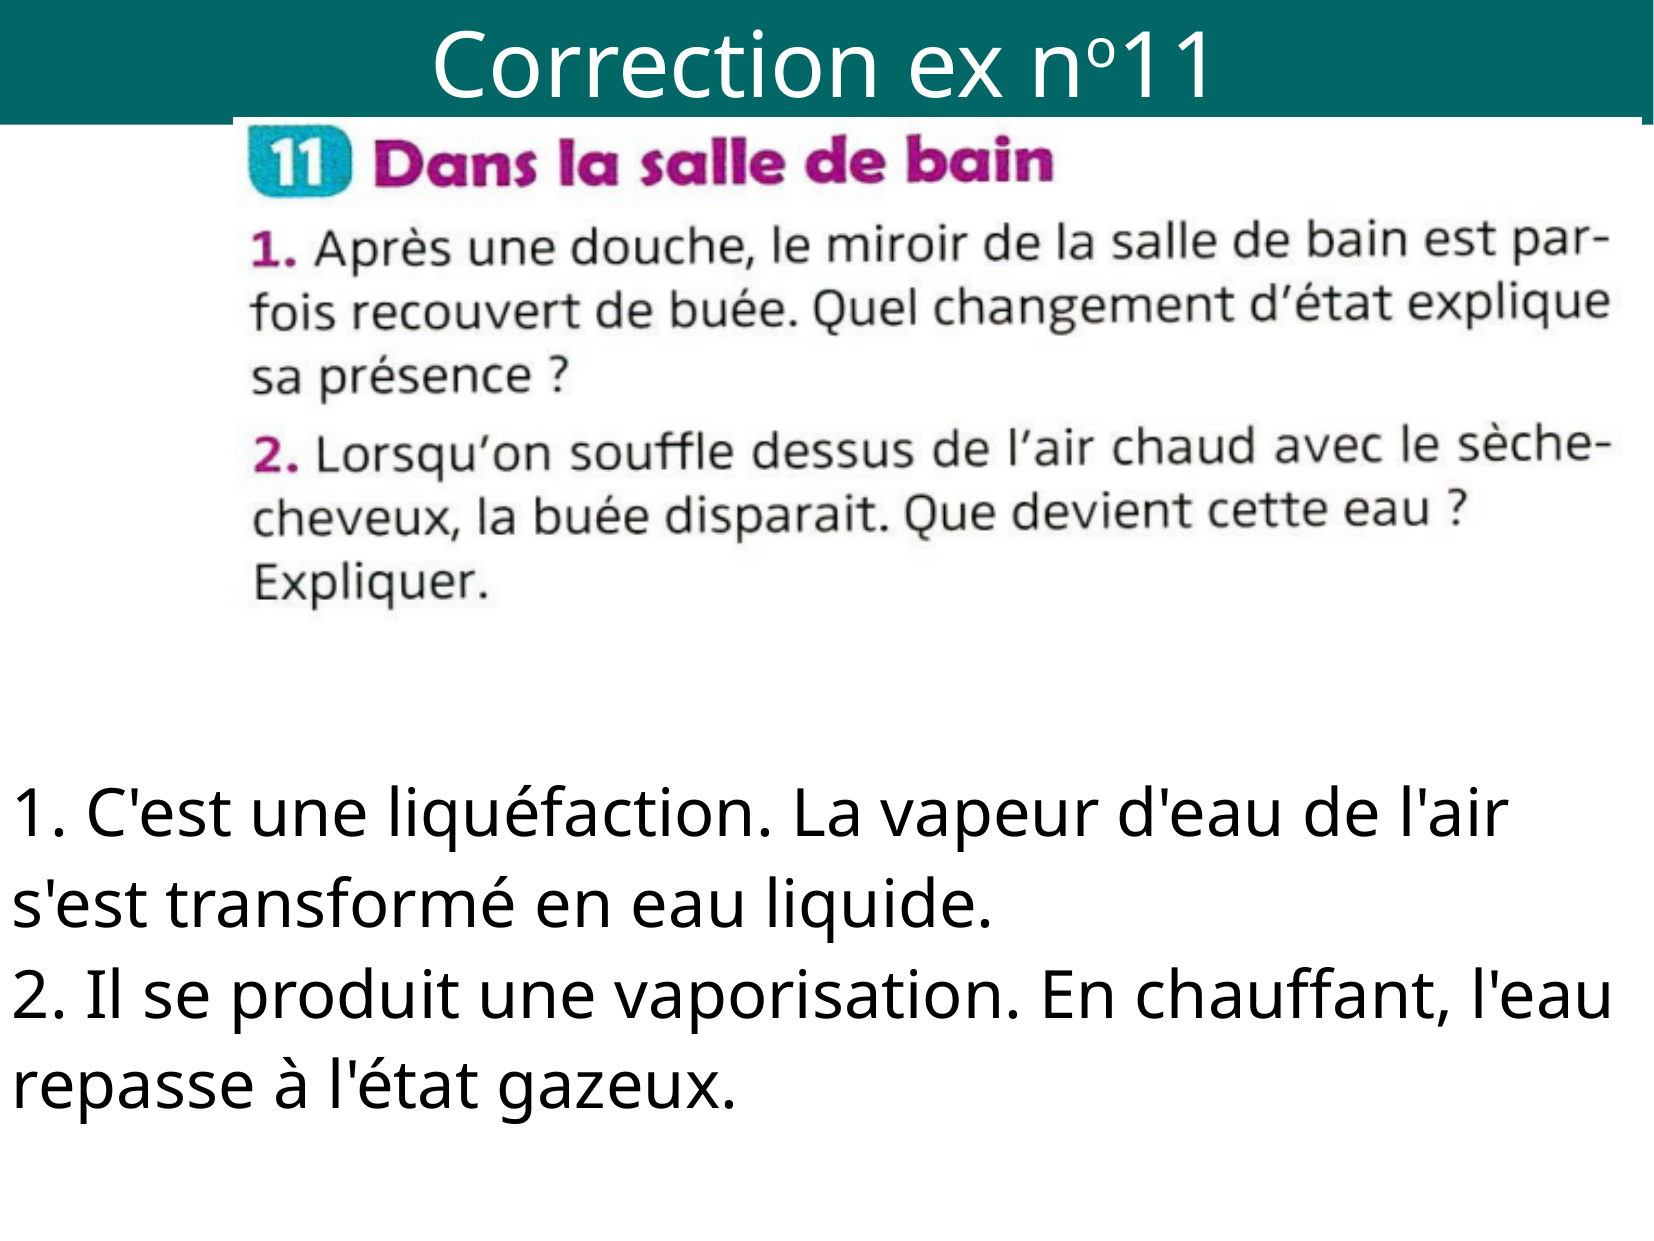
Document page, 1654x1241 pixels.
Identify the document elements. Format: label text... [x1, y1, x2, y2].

subtitle 1. C'est une liquéfaction. La vapeur d'eau de l'air s'est transformé en eau liquide. 2. Il se produit une vaporisation. En chauffant, l'eau repasse à l'état gazeux. [11, 129, 1642, 1229]
title Correction ex no11 [0, 10, 1654, 114]
picture [233, 117, 1642, 626]
